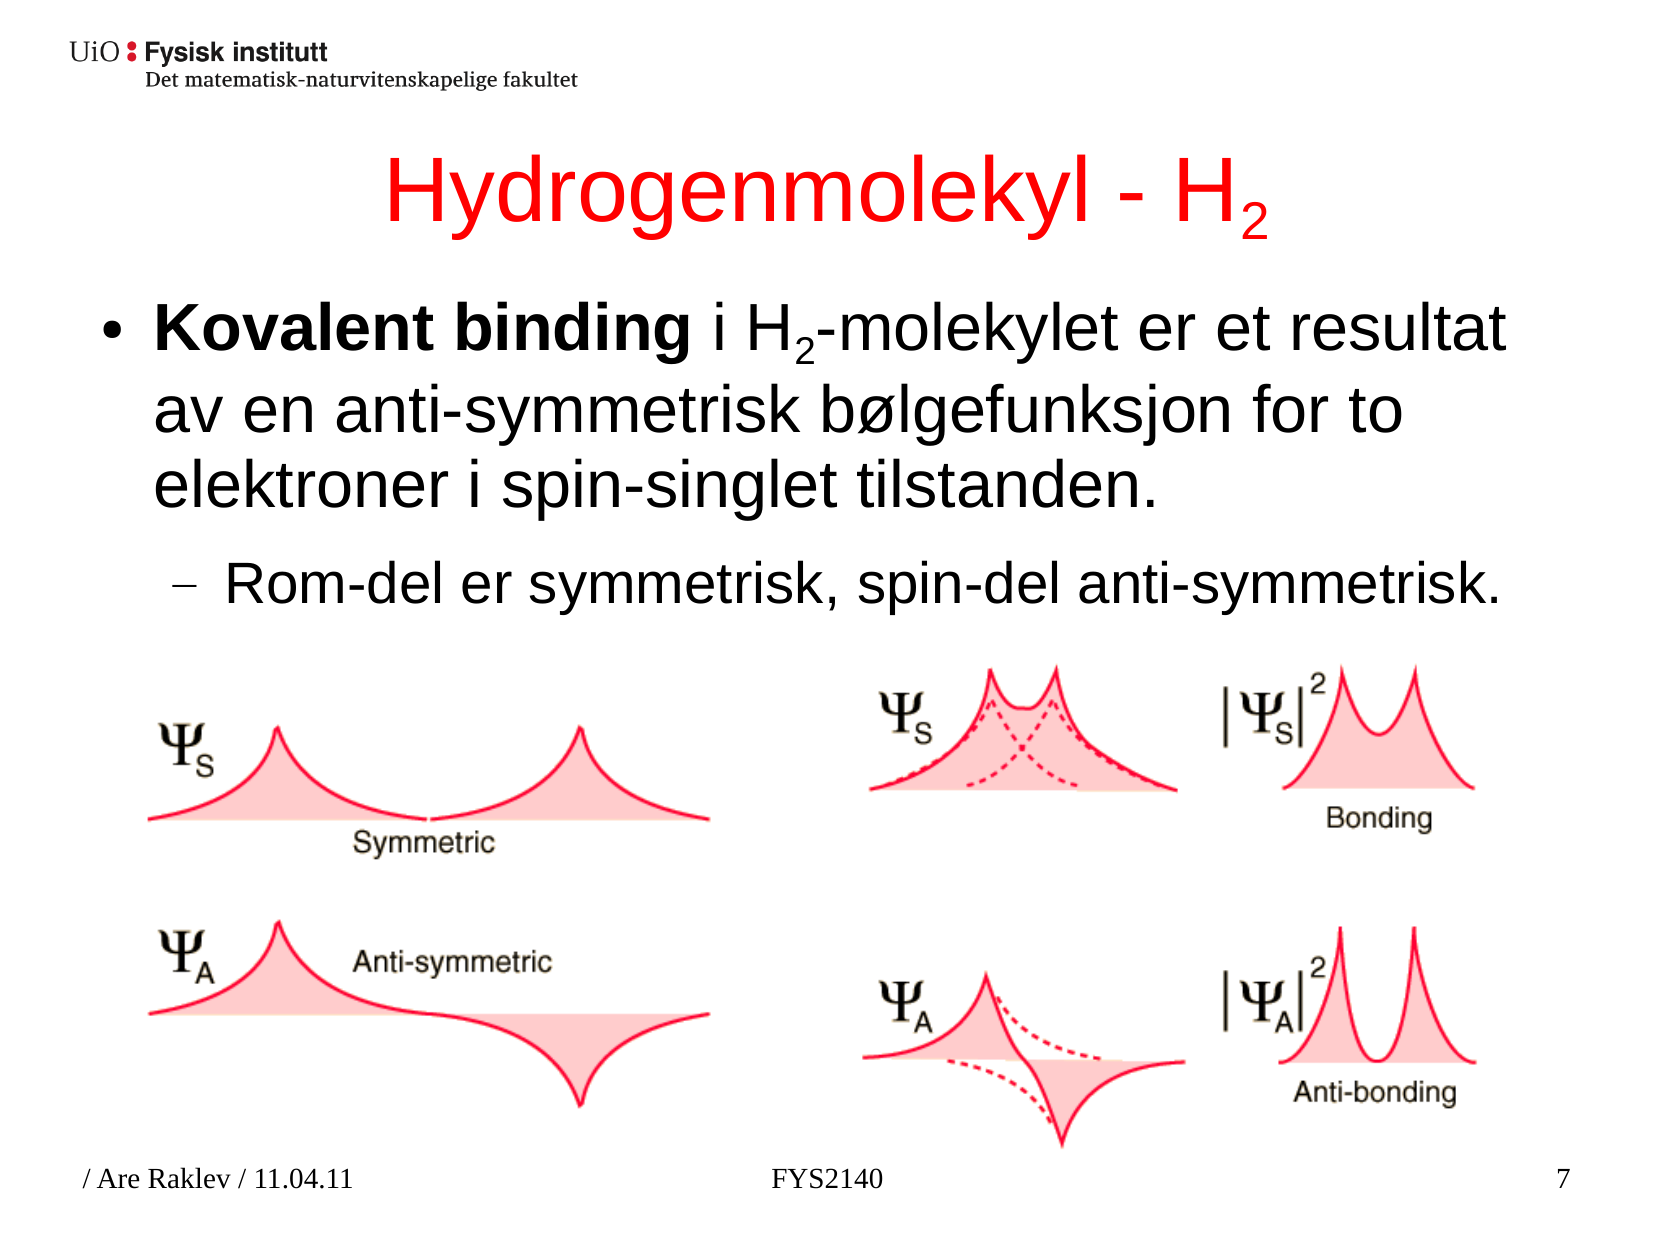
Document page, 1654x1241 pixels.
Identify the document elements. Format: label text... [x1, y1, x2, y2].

picture [848, 1094, 1495, 1167]
picture [133, 1094, 726, 1127]
picture [68, 37, 581, 93]
title Hydrogenmolekyl - H2 [82, 90, 1571, 298]
list Kovalent binding i H2-molekylet er et resultat av en anti-symmetrisk bølgefunksjon for to elektroner i spin-singlet tilstanden. Rom-del er symmetrisk, spin-del anti-symmetrisk. [82, 290, 1538, 1094]
